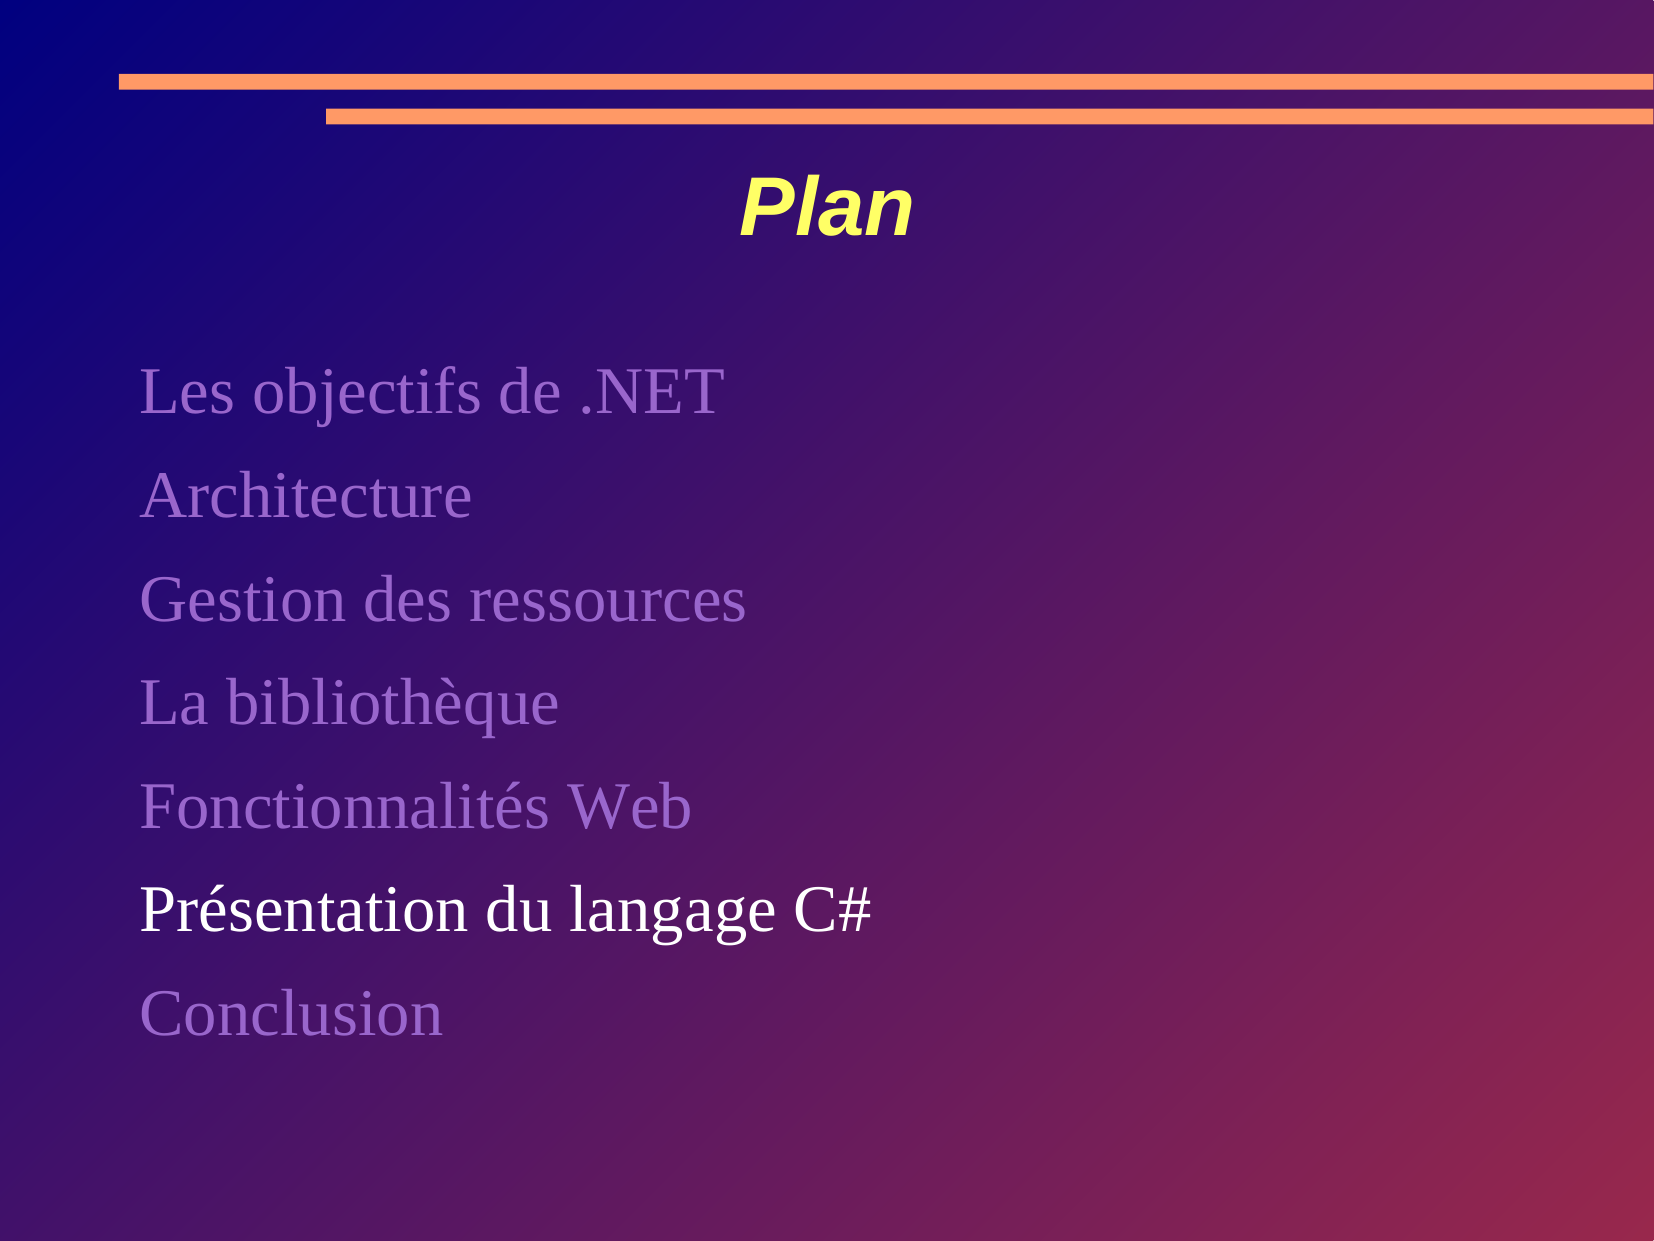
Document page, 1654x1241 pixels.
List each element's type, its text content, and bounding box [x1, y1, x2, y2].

title Plan [121, 102, 1534, 311]
list Les objectifs de .NET Architecture Gestion des ressources La bibliothèque Fonctionnalités Web Présentation du langage C# Conclusion [121, 354, 1534, 1051]
